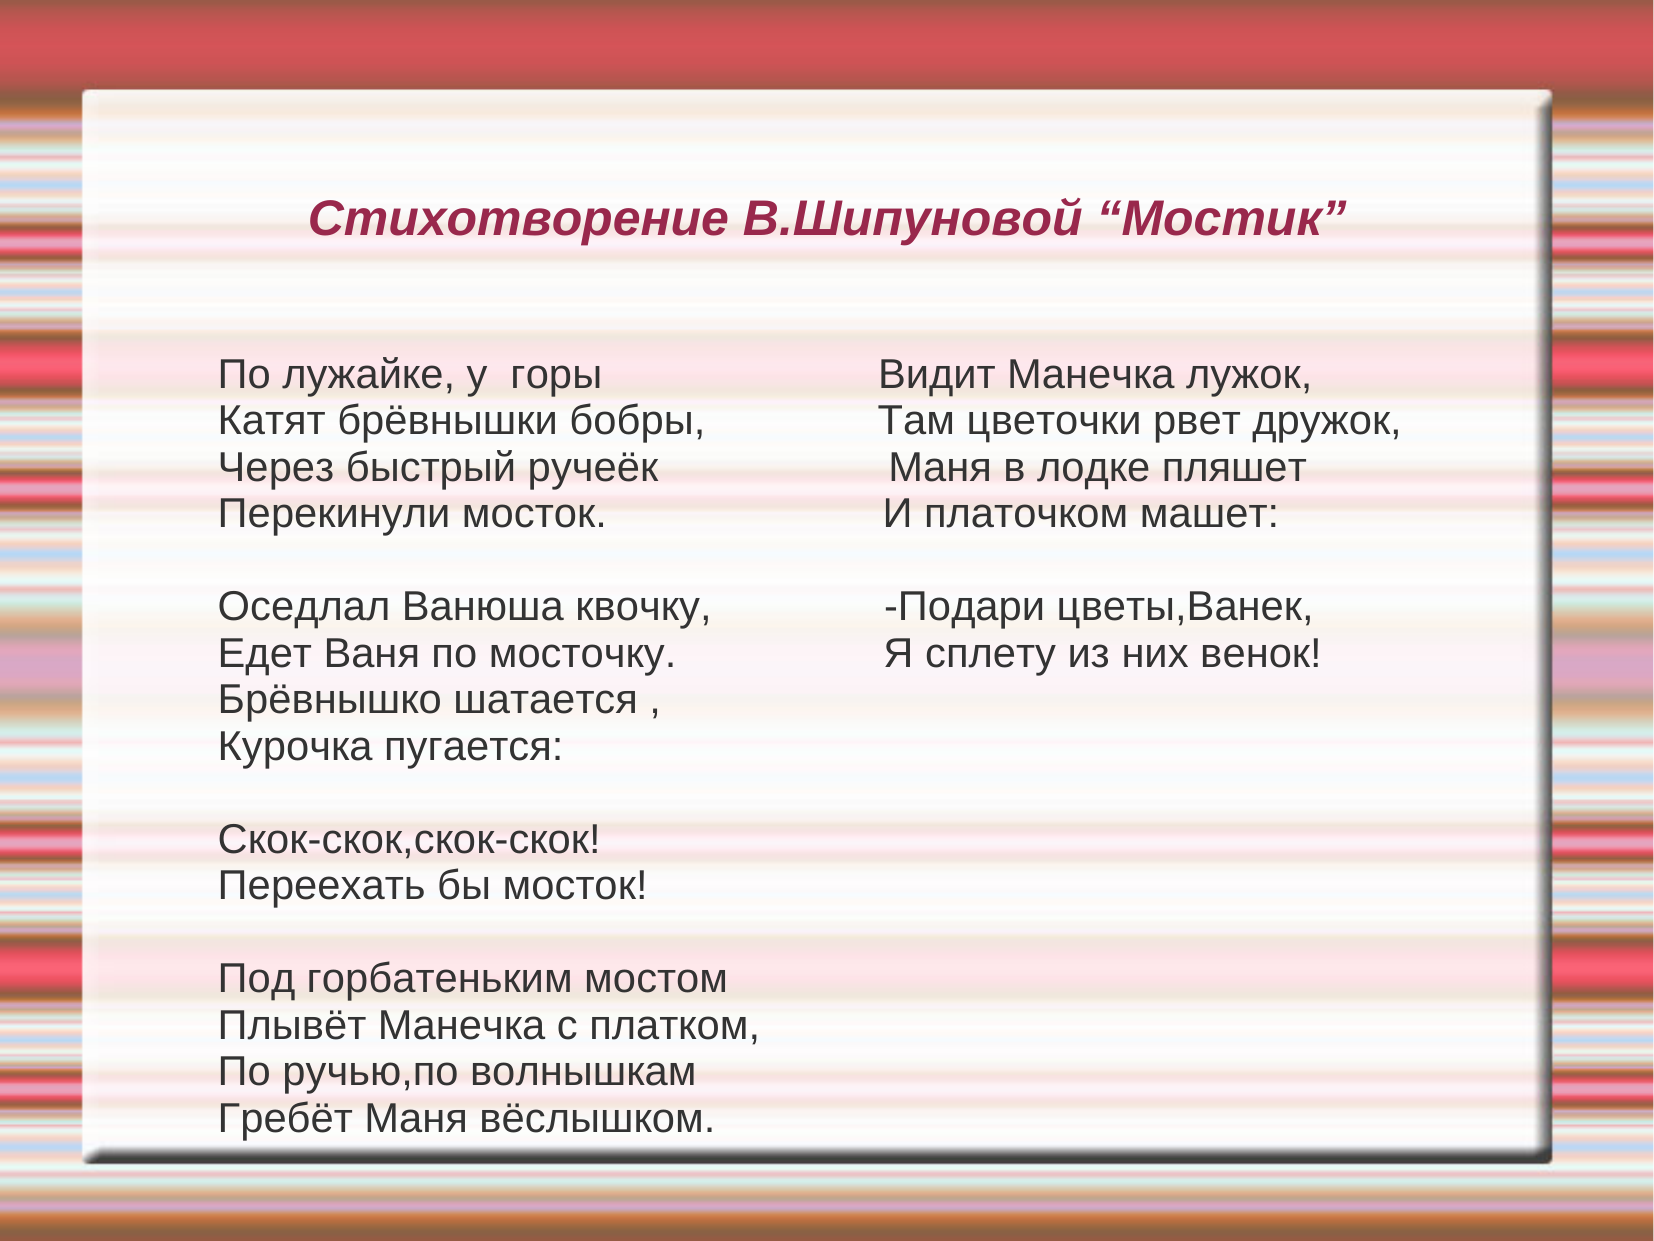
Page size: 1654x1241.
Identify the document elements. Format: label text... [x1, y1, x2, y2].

title Стихотворение В.Шипуновой “Мостик” [121, 114, 1534, 322]
list По лужайке, у горы Видит Манечка лужок, Катят брёвнышки бобры, Там цветочки рвет дружок, Через быстрый ручеёк Маня в лодке пляшет Перекинули мосток. И платочком машет: Оседлал Ванюша квочку, -Подари цветы,Ванек, Едет Ваня по мосточку. Я сплету из них венок! Брёвнышко шатается , Курочка пугается: Скок-скок,скок-скок! Переехать бы мосток! Под горбатеньким мостом Плывёт Манечка с платком, По ручью,по волнышкам Гребёт Маня вёслышком. [134, 350, 1516, 1193]
picture [0, 0, 1654, 1241]
